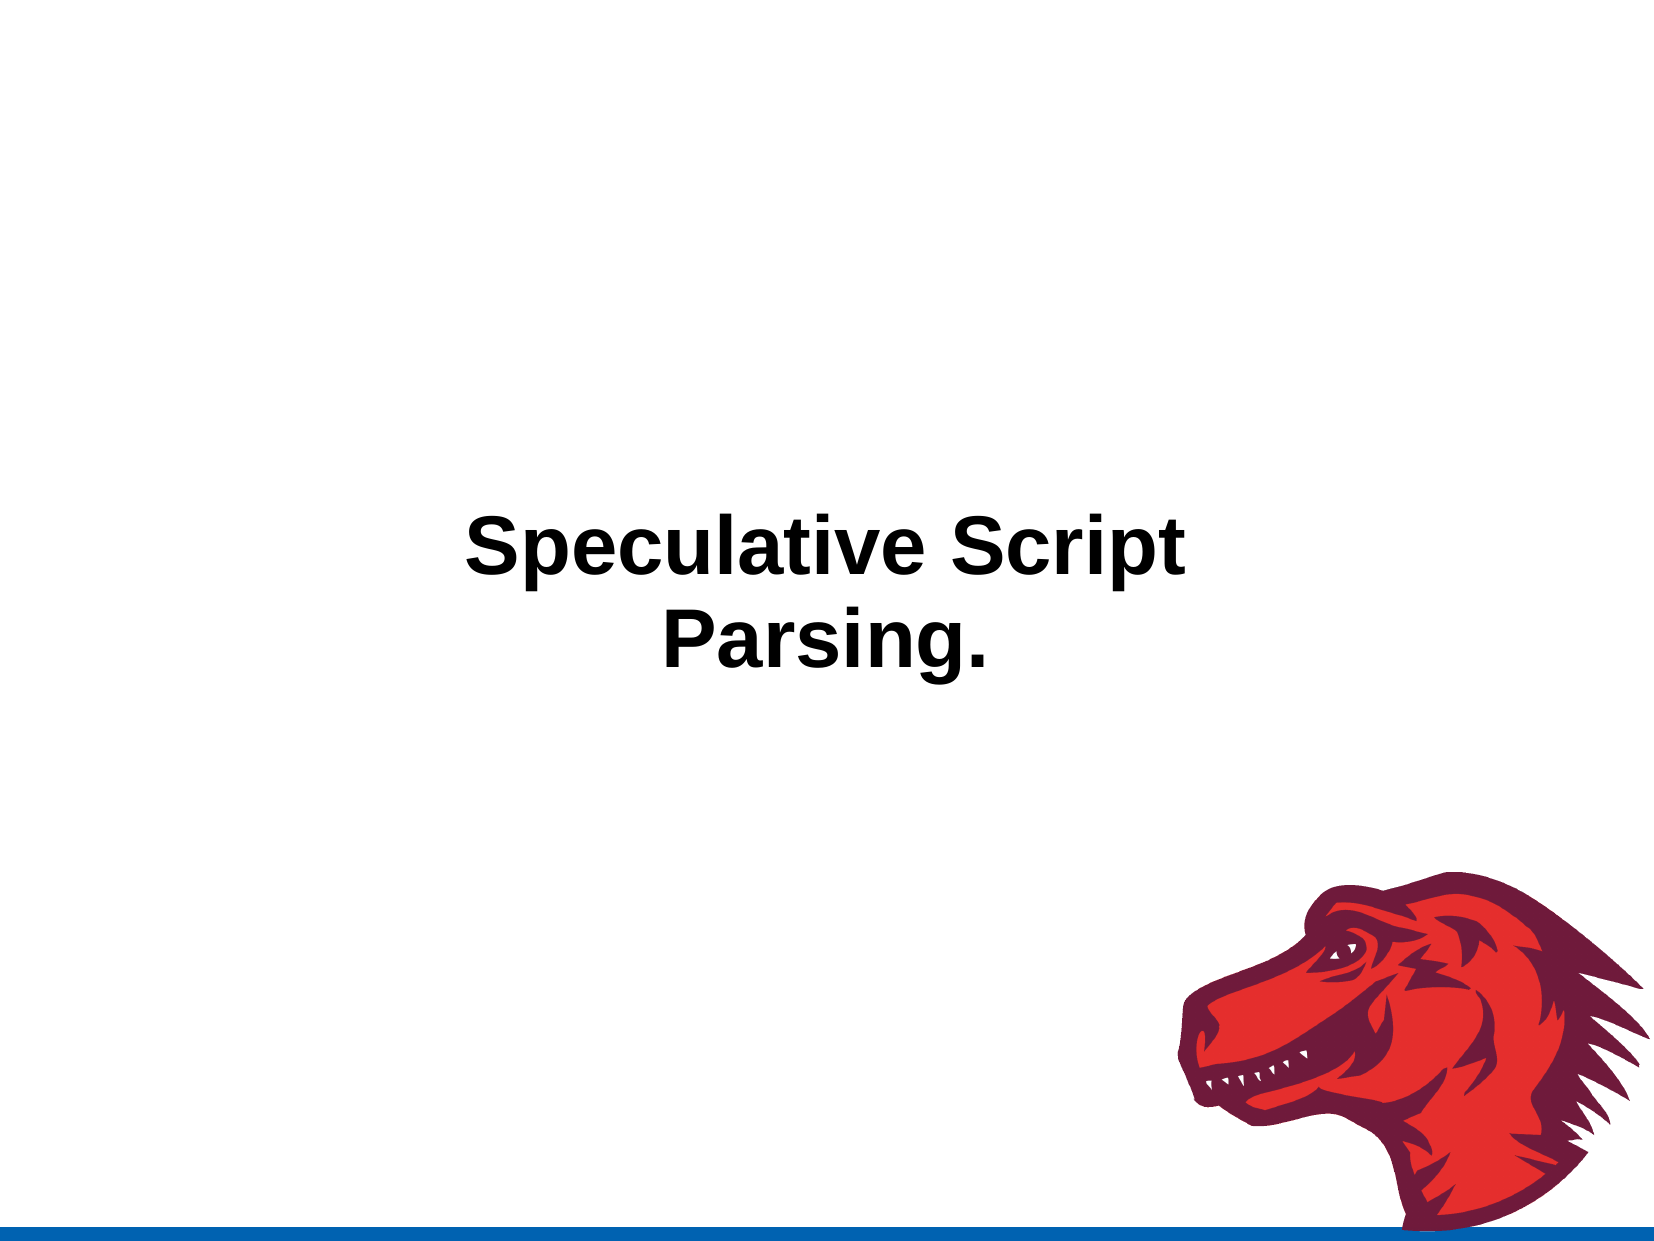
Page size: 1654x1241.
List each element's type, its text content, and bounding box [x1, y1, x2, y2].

picture [1171, 872, 1654, 1241]
text_box Speculative Script Parsing. [450, 492, 1203, 694]
